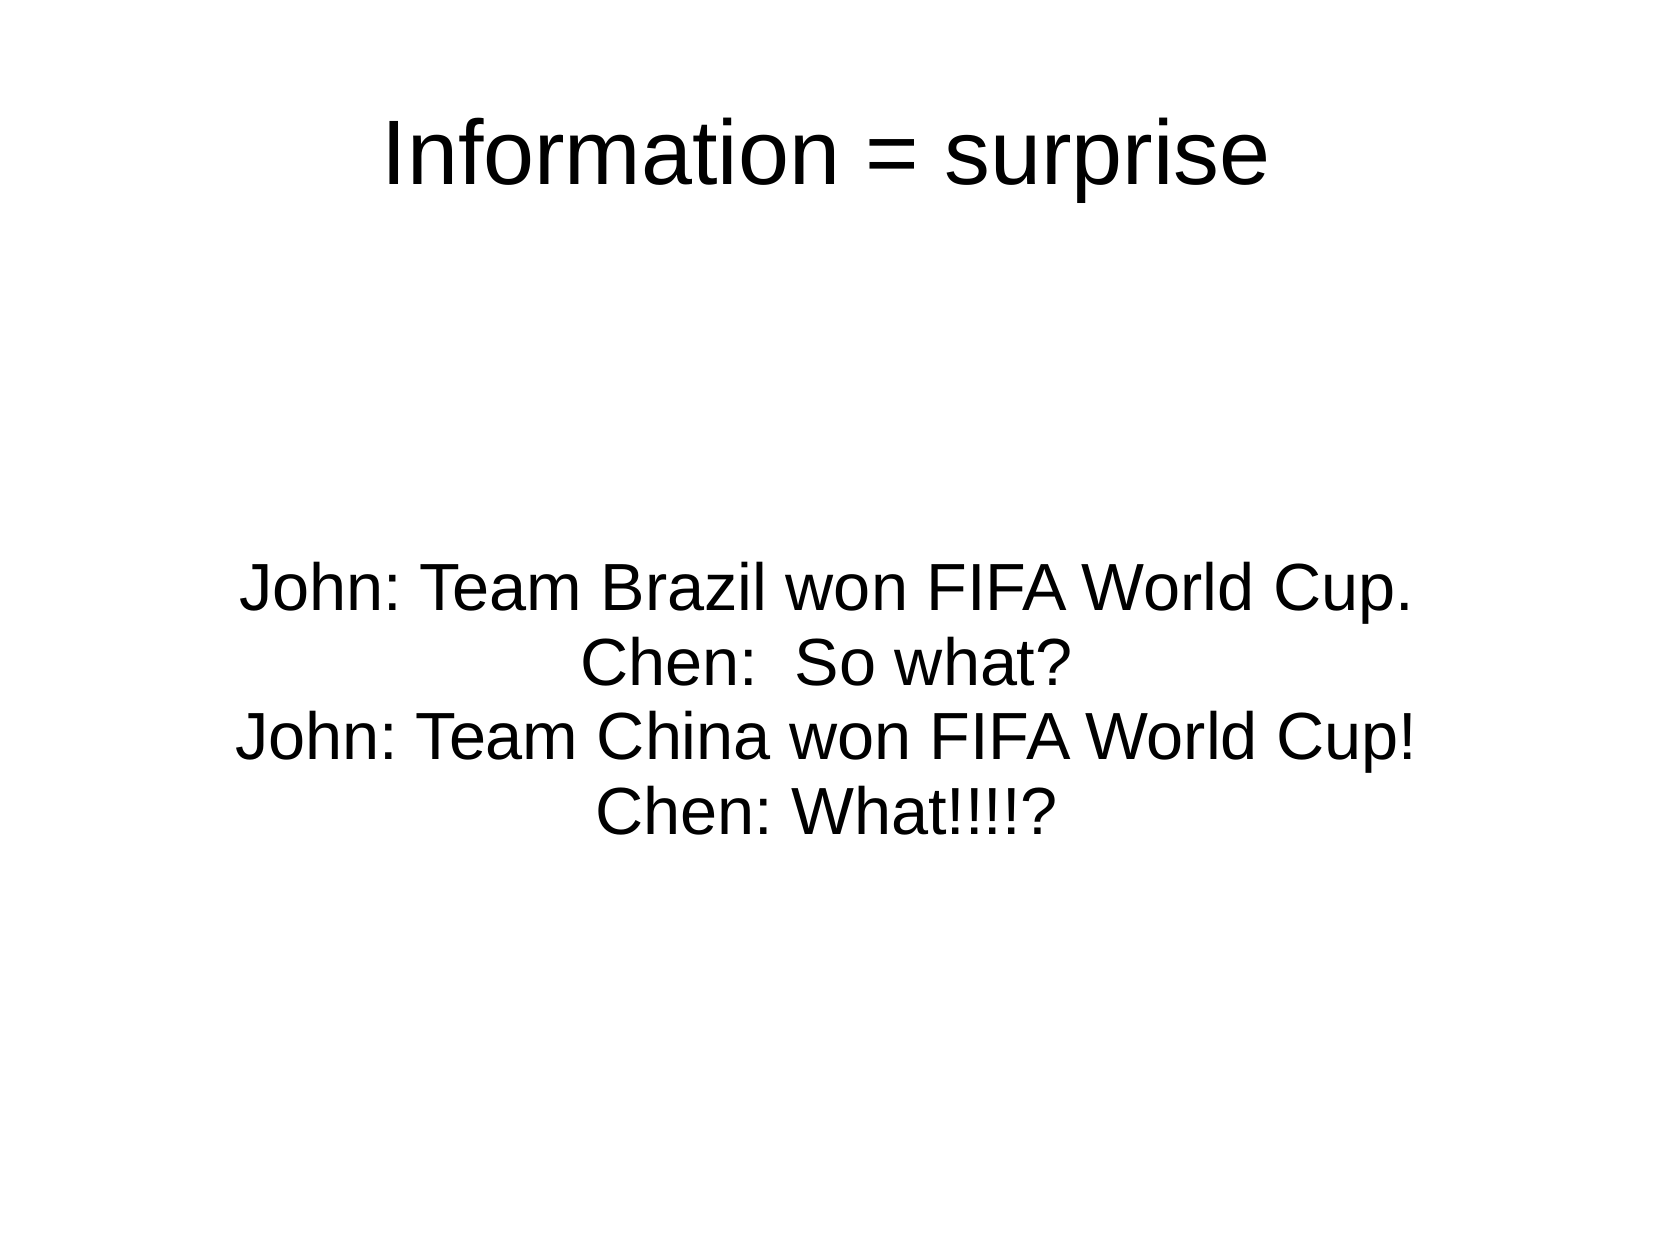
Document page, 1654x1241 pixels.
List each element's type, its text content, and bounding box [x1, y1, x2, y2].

title Information = surprise [82, 56, 1571, 250]
subtitle John: Team Brazil won FIFA World Cup. Chen: So what? John: Team China won FIFA World Cup! Chen: What!!!!? [82, 297, 1571, 1102]
